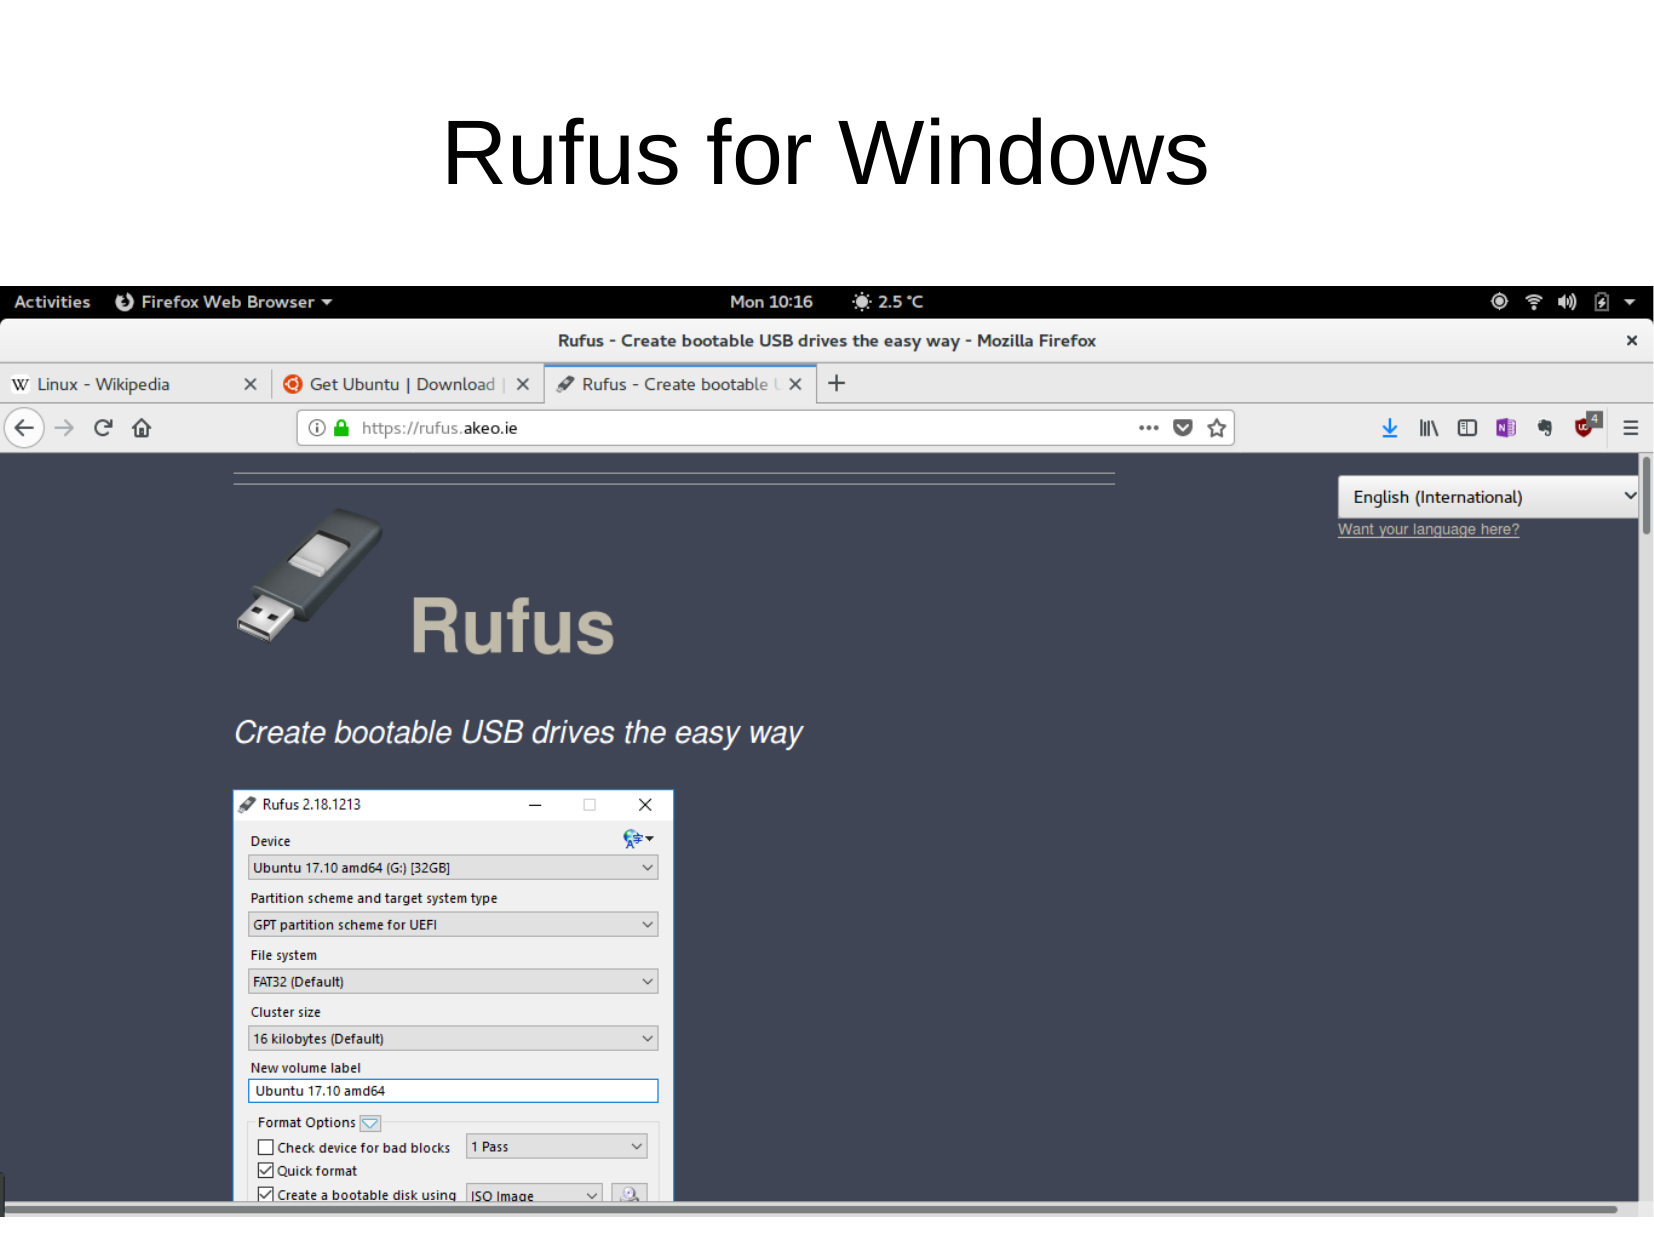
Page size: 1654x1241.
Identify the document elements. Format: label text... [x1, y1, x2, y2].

title Rufus for Windows [82, 49, 1571, 257]
picture [0, 286, 1654, 1217]
